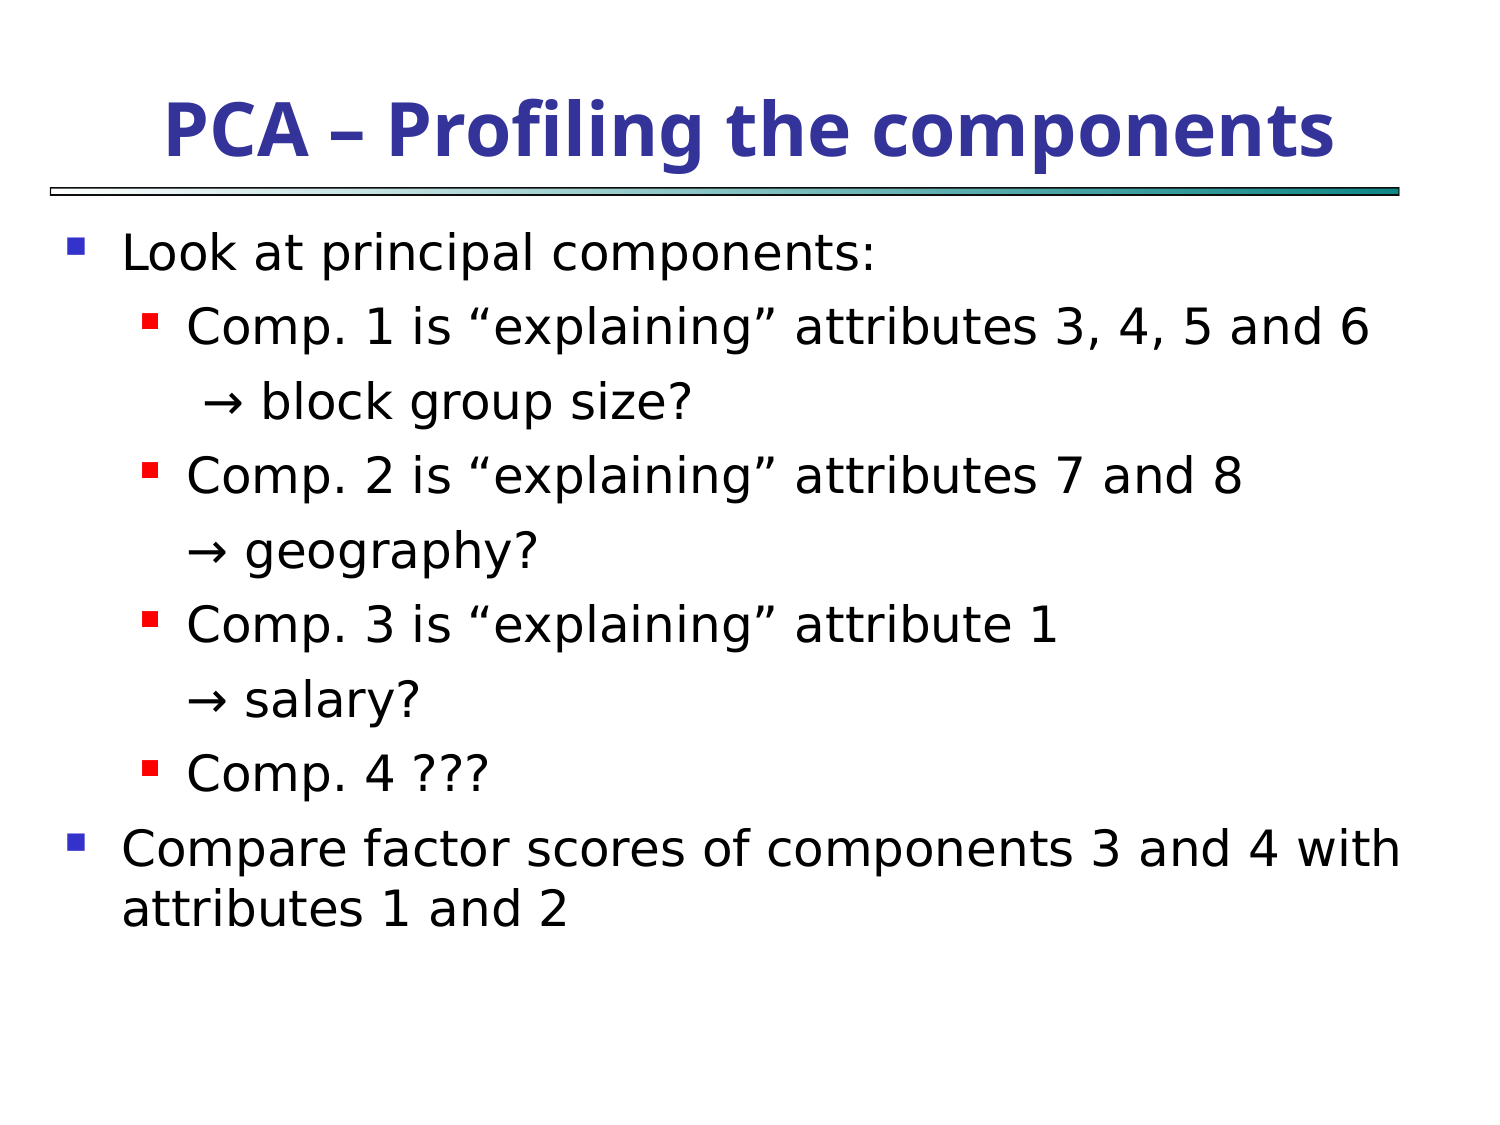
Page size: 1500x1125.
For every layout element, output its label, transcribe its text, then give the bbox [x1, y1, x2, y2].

title PCA – Profiling the components [0, 74, 1500, 180]
list Look at principal components: Comp. 1 is “explaining” attributes 3, 4, 5 and 6 → block group size? Comp. 2 is “explaining” attributes 7 and 8 → geography? Comp. 3 is “explaining” attribute 1 → salary? Comp. 4 ??? Compare factor scores of components 3 and 4 with attributes 1 and 2 [49, 212, 1425, 1081]
